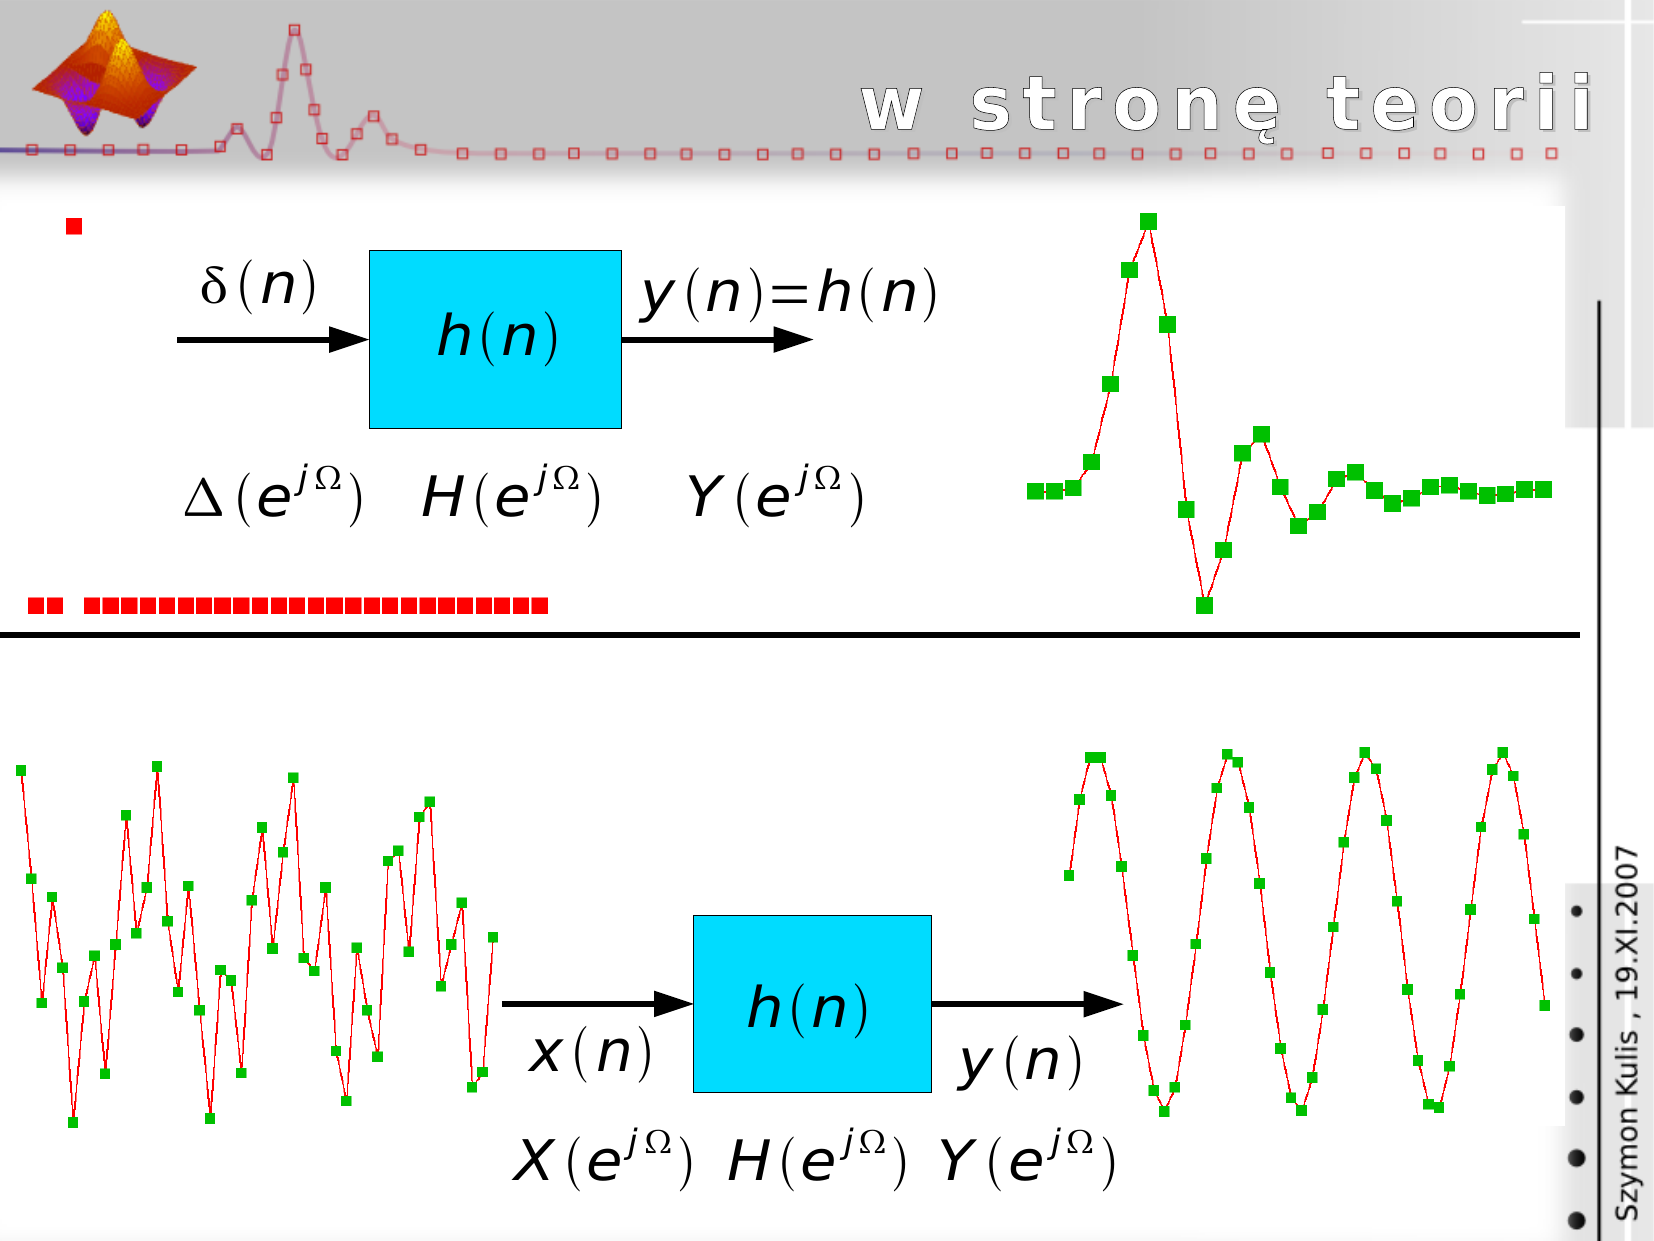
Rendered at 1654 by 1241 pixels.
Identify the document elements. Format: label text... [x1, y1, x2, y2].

text_box [693, 915, 932, 1093]
chart [739, 974, 878, 1041]
chart [191, 250, 326, 318]
chart [679, 457, 873, 532]
chart [518, 1018, 662, 1086]
chart [429, 302, 568, 370]
chart [947, 1026, 1091, 1093]
chart [931, 1122, 1126, 1196]
text_box [369, 250, 622, 429]
chart [719, 1122, 917, 1196]
chart [413, 457, 611, 532]
title w stronę teorii [59, 36, 1595, 171]
picture [0, 0, 1654, 1241]
chart [177, 457, 373, 532]
chart [629, 258, 947, 325]
chart [501, 1122, 703, 1196]
